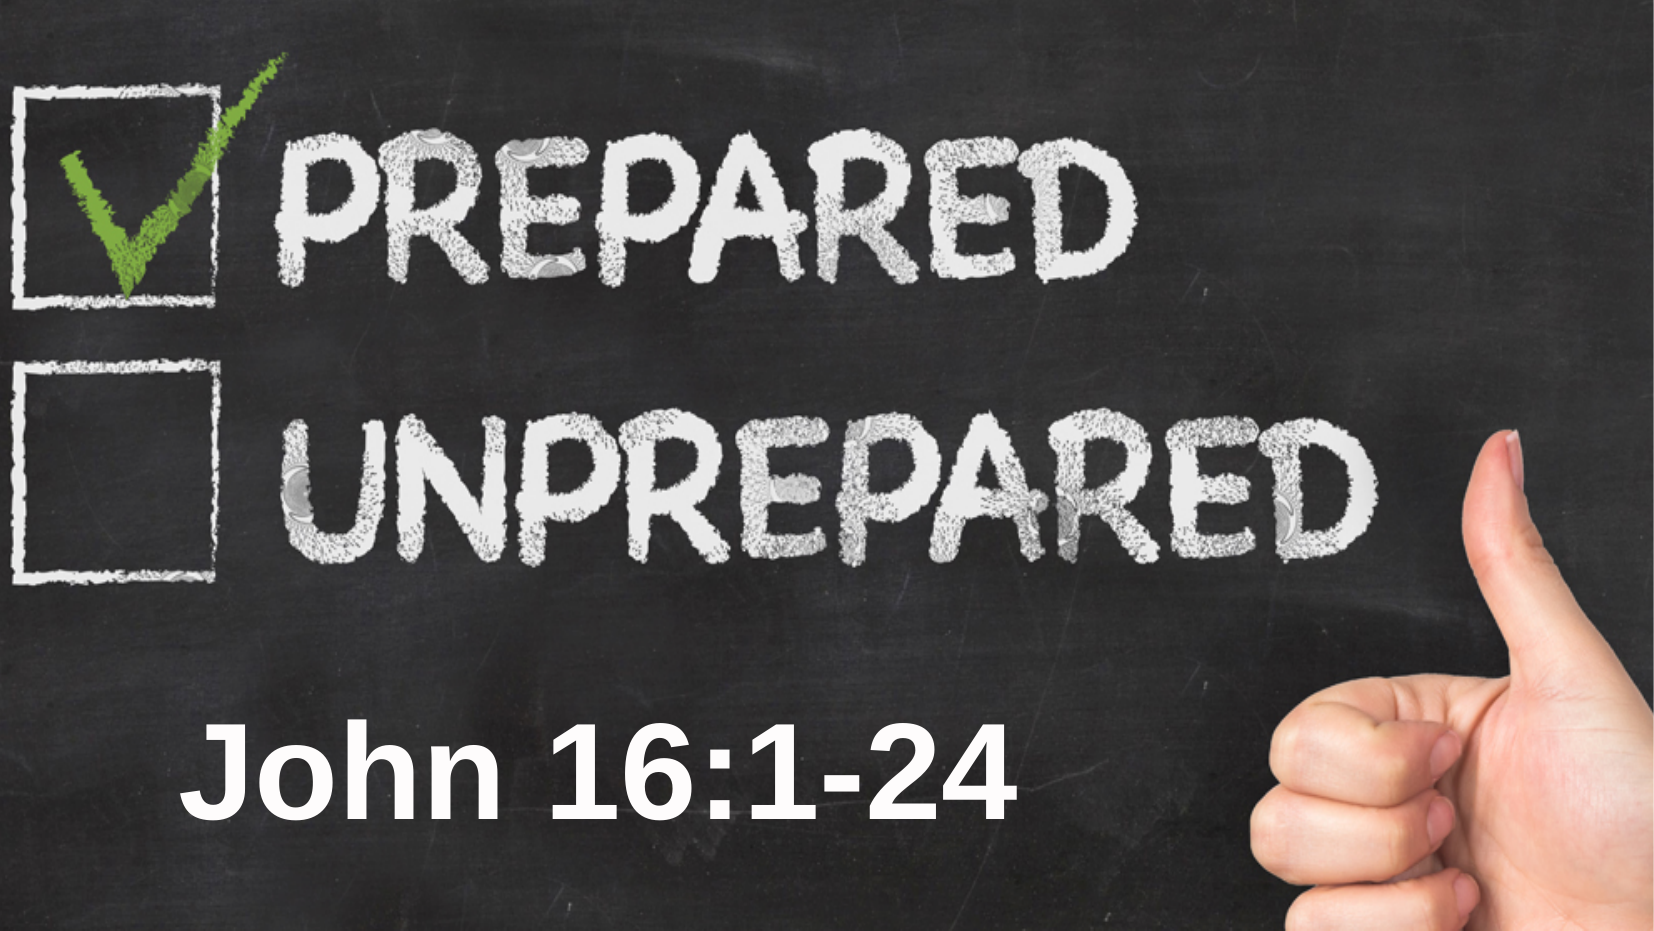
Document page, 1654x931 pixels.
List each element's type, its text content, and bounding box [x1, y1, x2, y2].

picture [0, 0, 1654, 931]
subtitle John 16:1-24 [41, 690, 1156, 856]
